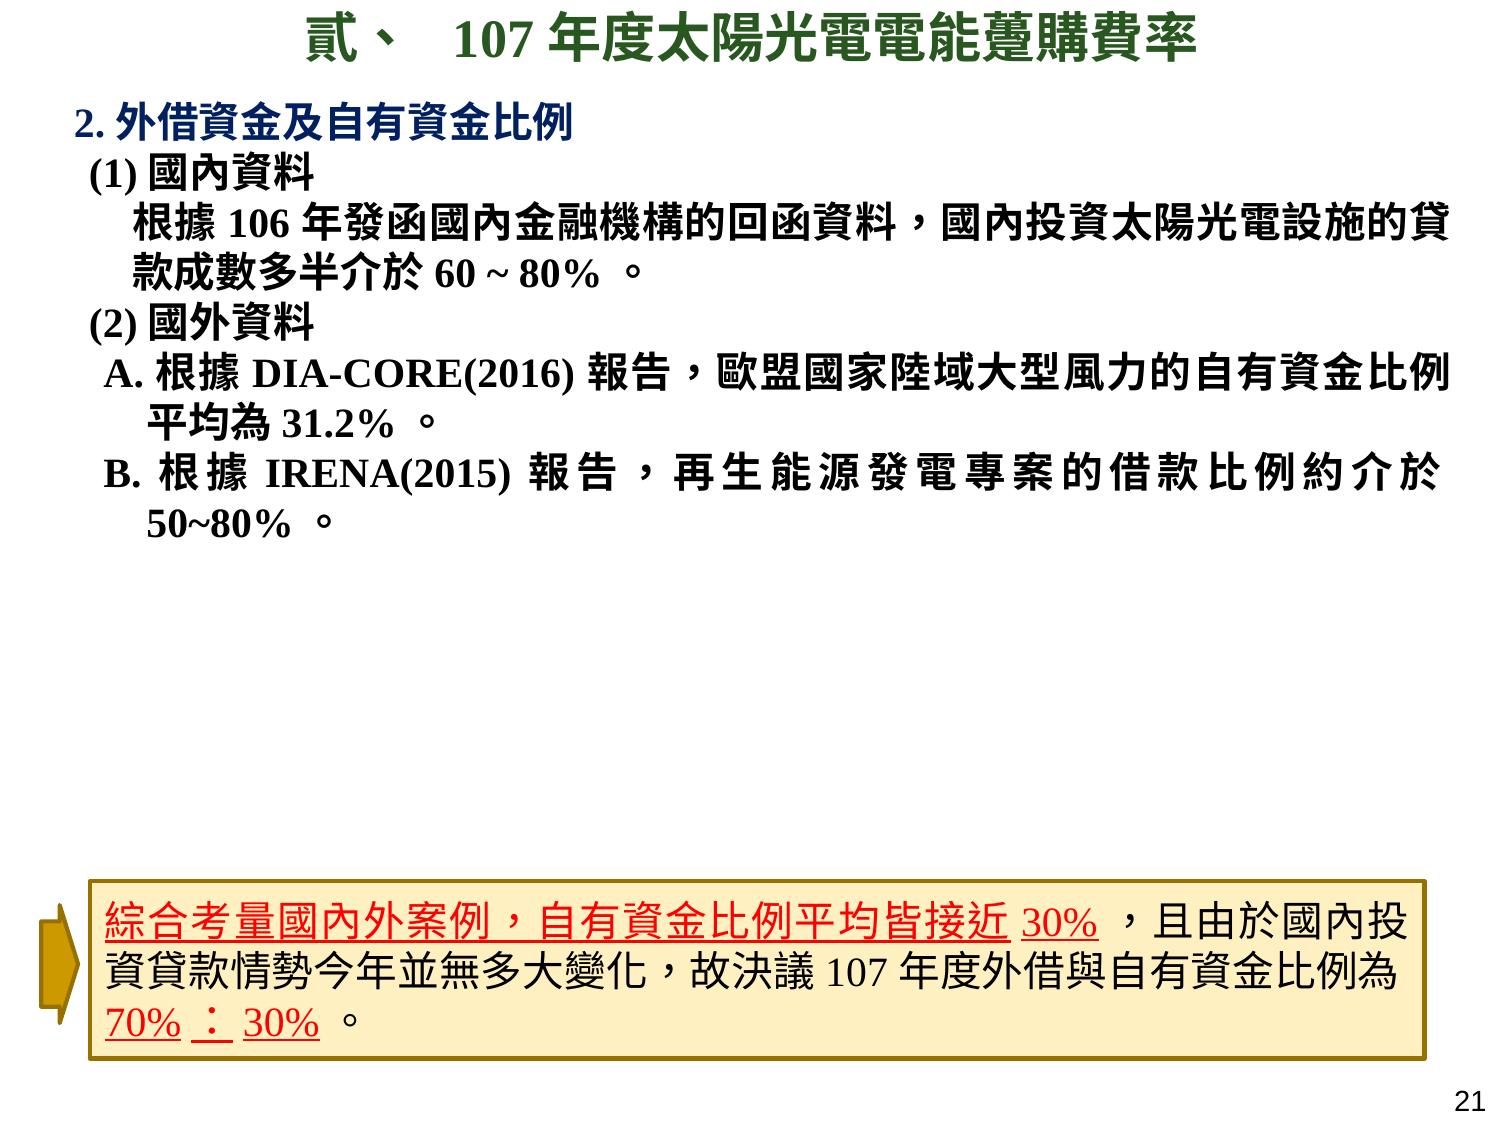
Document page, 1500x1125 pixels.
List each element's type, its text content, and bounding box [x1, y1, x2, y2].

text_box 2.外借資金及自有資金比例 (1)國內資料 根據106年發函國內金融機構的回函資料，國內投資太陽光電設施的貸款成數多半介於60 ~ 80%。 (2)國外資料 A.根據DIA-CORE(2016)報告，歐盟國家陸域大型風力的自有資金比例平均為31.2%。 B.根據IRENA(2015)報告，再生能源發電專案的借款比例約介於50~80%。 [29, 78, 1466, 1083]
text_box [41, 905, 79, 1024]
text_box 貳、 107年度太陽光電電能躉購費率 [78, 0, 1425, 90]
slide_number <編號> [1151, 1074, 1500, 1125]
text_box 綜合考量國內外案例，自有資金比例平均皆接近30%，且由於國內投資貸款情勢今年並無多大變化，故決議107年度外借與自有資金比例為70%：30%。 [90, 881, 1424, 1059]
